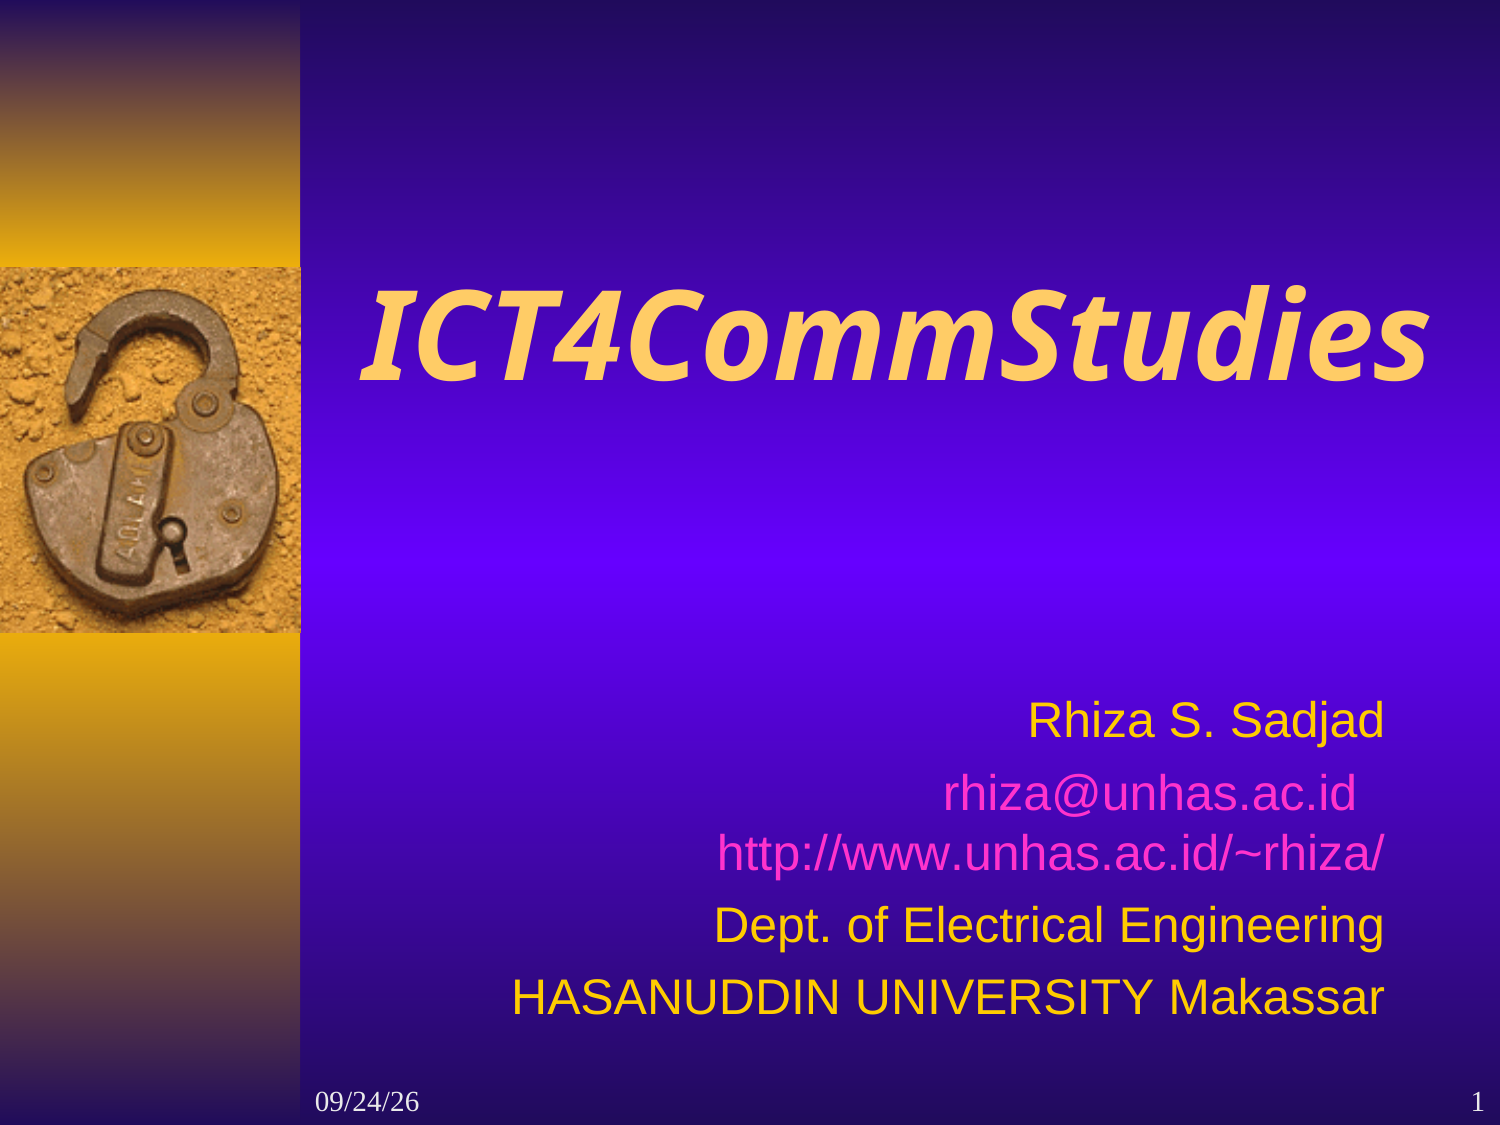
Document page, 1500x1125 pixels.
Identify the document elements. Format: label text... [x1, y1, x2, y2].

title ICT4CommStudies [295, 206, 1477, 457]
picture [0, 267, 301, 633]
text_box Rhiza S. Sadjad rhiza@unhas.ac.id http://www.unhas.ac.id/~rhiza/ Dept. of Electrical Engineering HASANUDDIN UNIVERSITY Makassar [350, 712, 1401, 1000]
